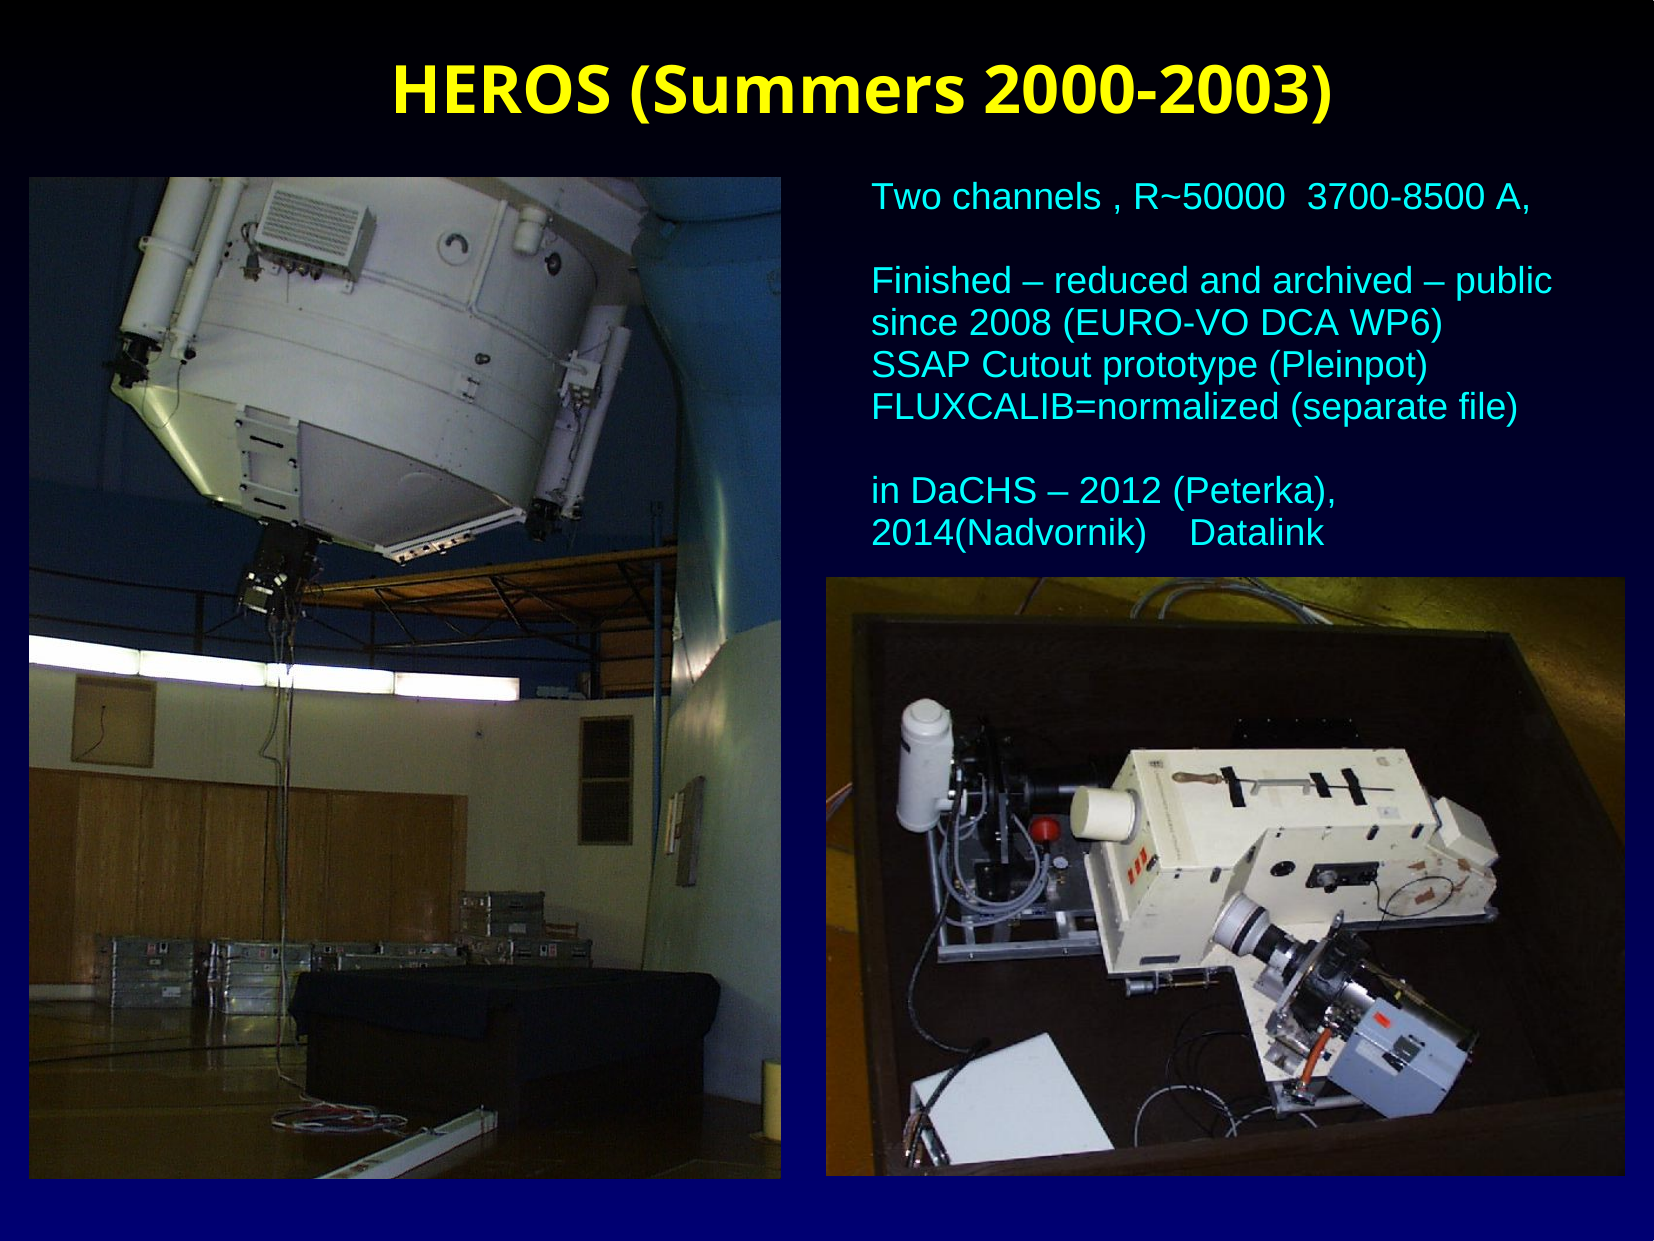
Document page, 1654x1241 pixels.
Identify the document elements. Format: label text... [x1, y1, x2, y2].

text_box Two channels , R~50000 3700-8500 A, Finished – reduced and archived – public since 2008 (EURO-VO DCA WP6) SSAP Cutout prototype (Pleinpot) FLUXCALIB=normalized (separate file) in DaCHS – 2012 (Peterka), 2014(Nadvornik) Datalink [856, 168, 1581, 562]
title HEROS (Summers 2000-2003) [118, 27, 1607, 148]
picture [826, 577, 1625, 1176]
picture [29, 177, 781, 1179]
